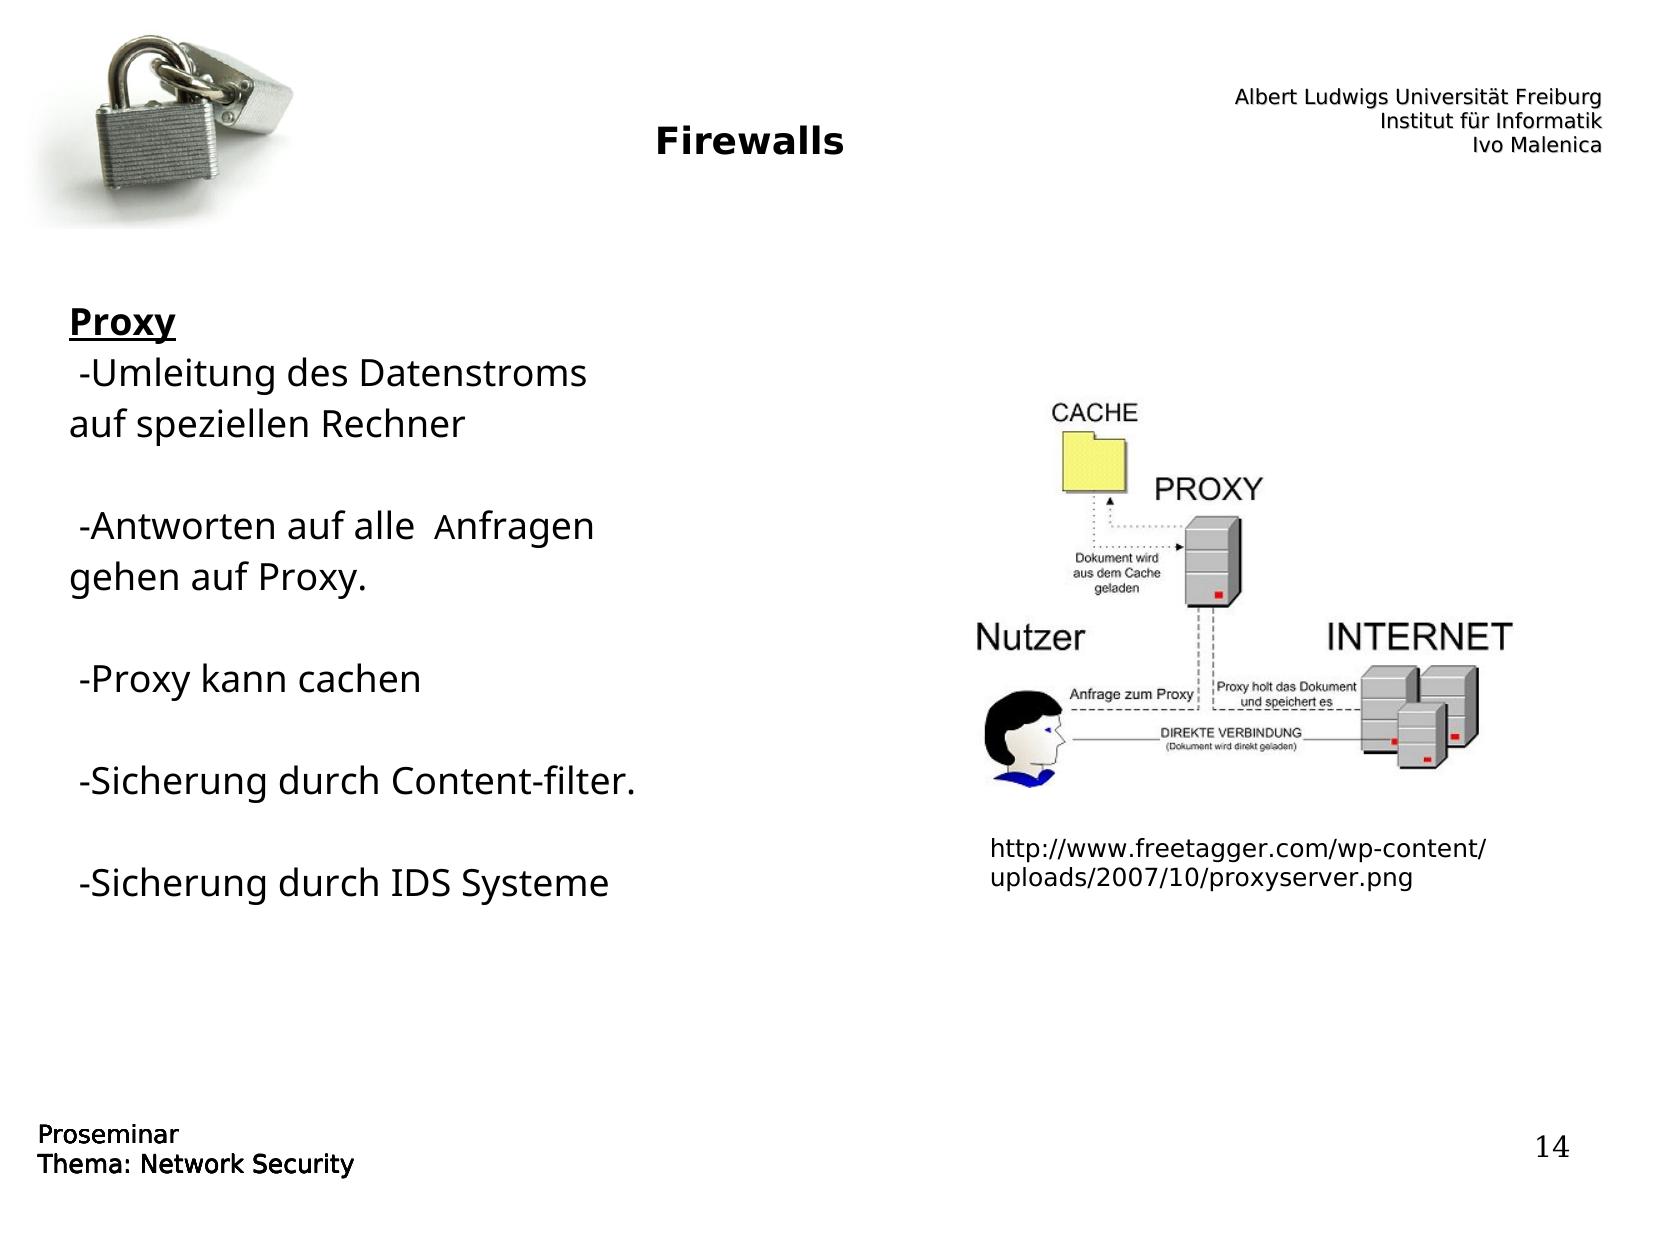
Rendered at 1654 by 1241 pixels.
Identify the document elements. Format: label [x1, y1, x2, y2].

picture [20, 23, 321, 229]
picture [975, 395, 1514, 788]
